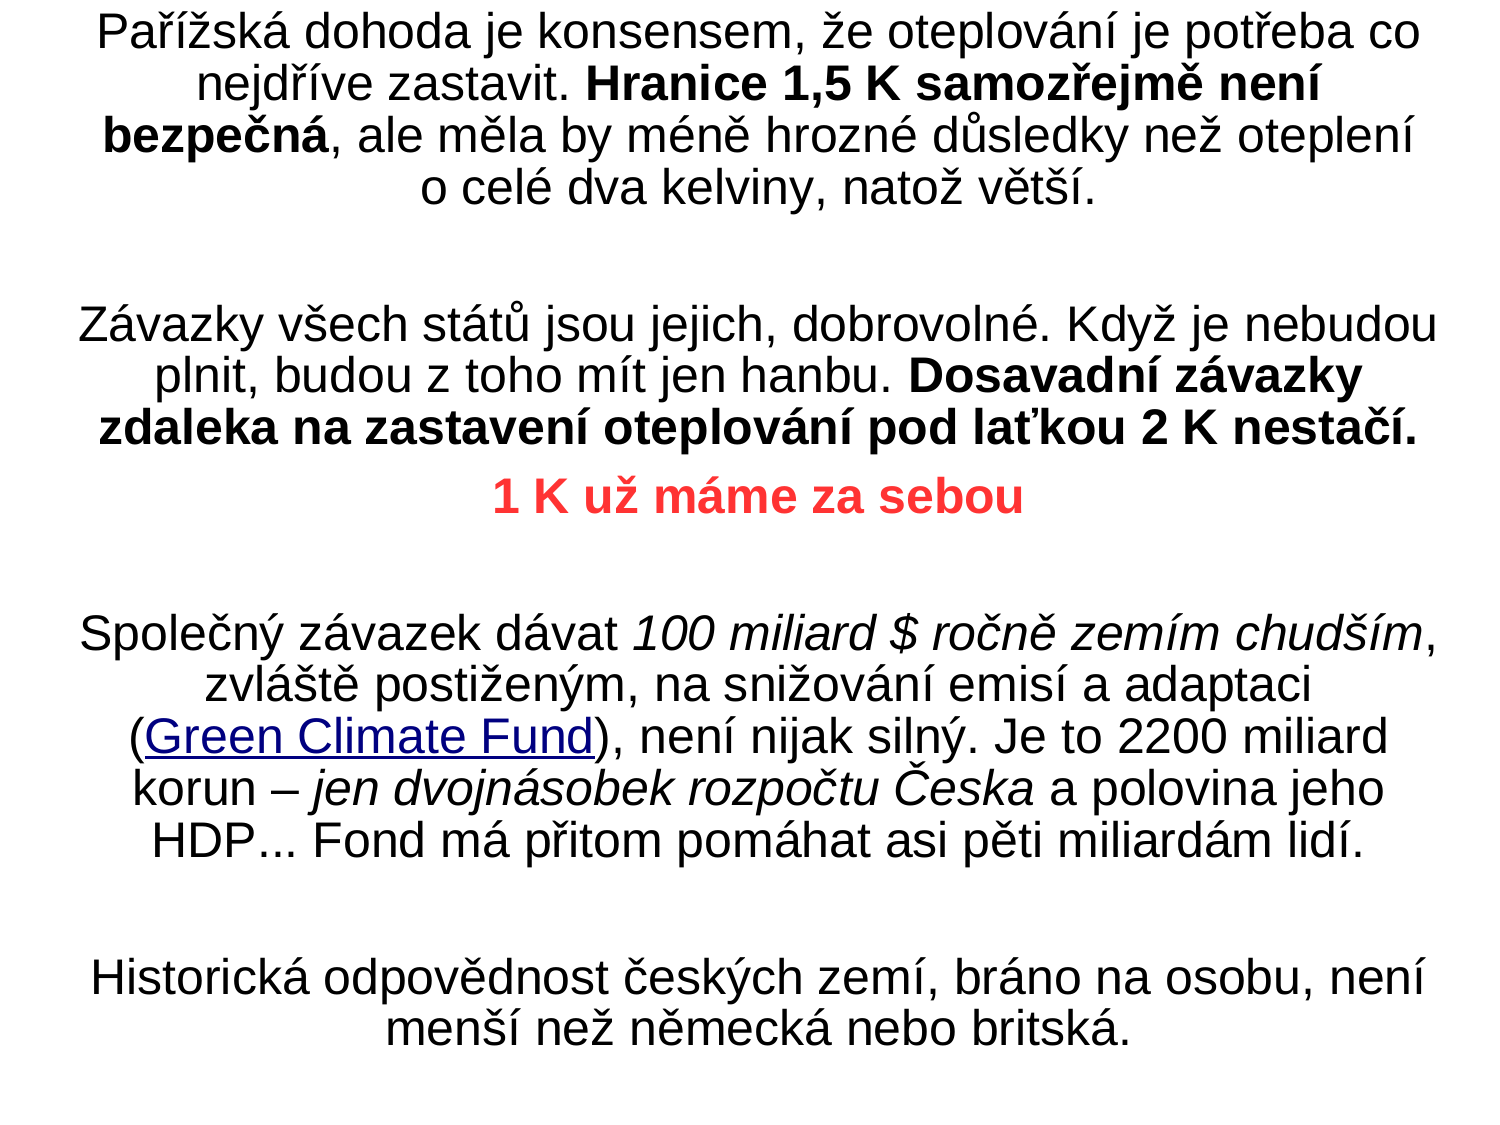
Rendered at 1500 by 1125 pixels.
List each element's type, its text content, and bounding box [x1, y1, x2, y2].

subtitle Pařížská dohoda je konsensem, že oteplování je potřeba co nejdříve zastavit. Hranice 1,5 K samozřejmě není bezpečná, ale měla by méně hrozné důsledky než oteplení o celé dva kelviny, natož větší. Závazky všech států jsou jejich, dobrovolné. Když je nebudou plnit, budou z toho mít jen hanbu. Dosavadní závazky zdaleka na zastavení oteplování pod laťkou 2 K nestačí. 1 K už máme za sebou Společný závazek dávat 100 miliard $ ročně zemím chudším, zvláště postiženým, na snižování emisí a adaptaci (Green Climate Fund), není nijak silný. Je to 2200 miliard korun – jen dvojnásobek rozpočtu Česka a polovina jeho HDP... Fond má přitom pomáhat asi pěti miliardám lidí. Historická odpovědnost českých zemí, bráno na osobu, není menší než německá nebo britská. [75, 2, 1444, 1062]
